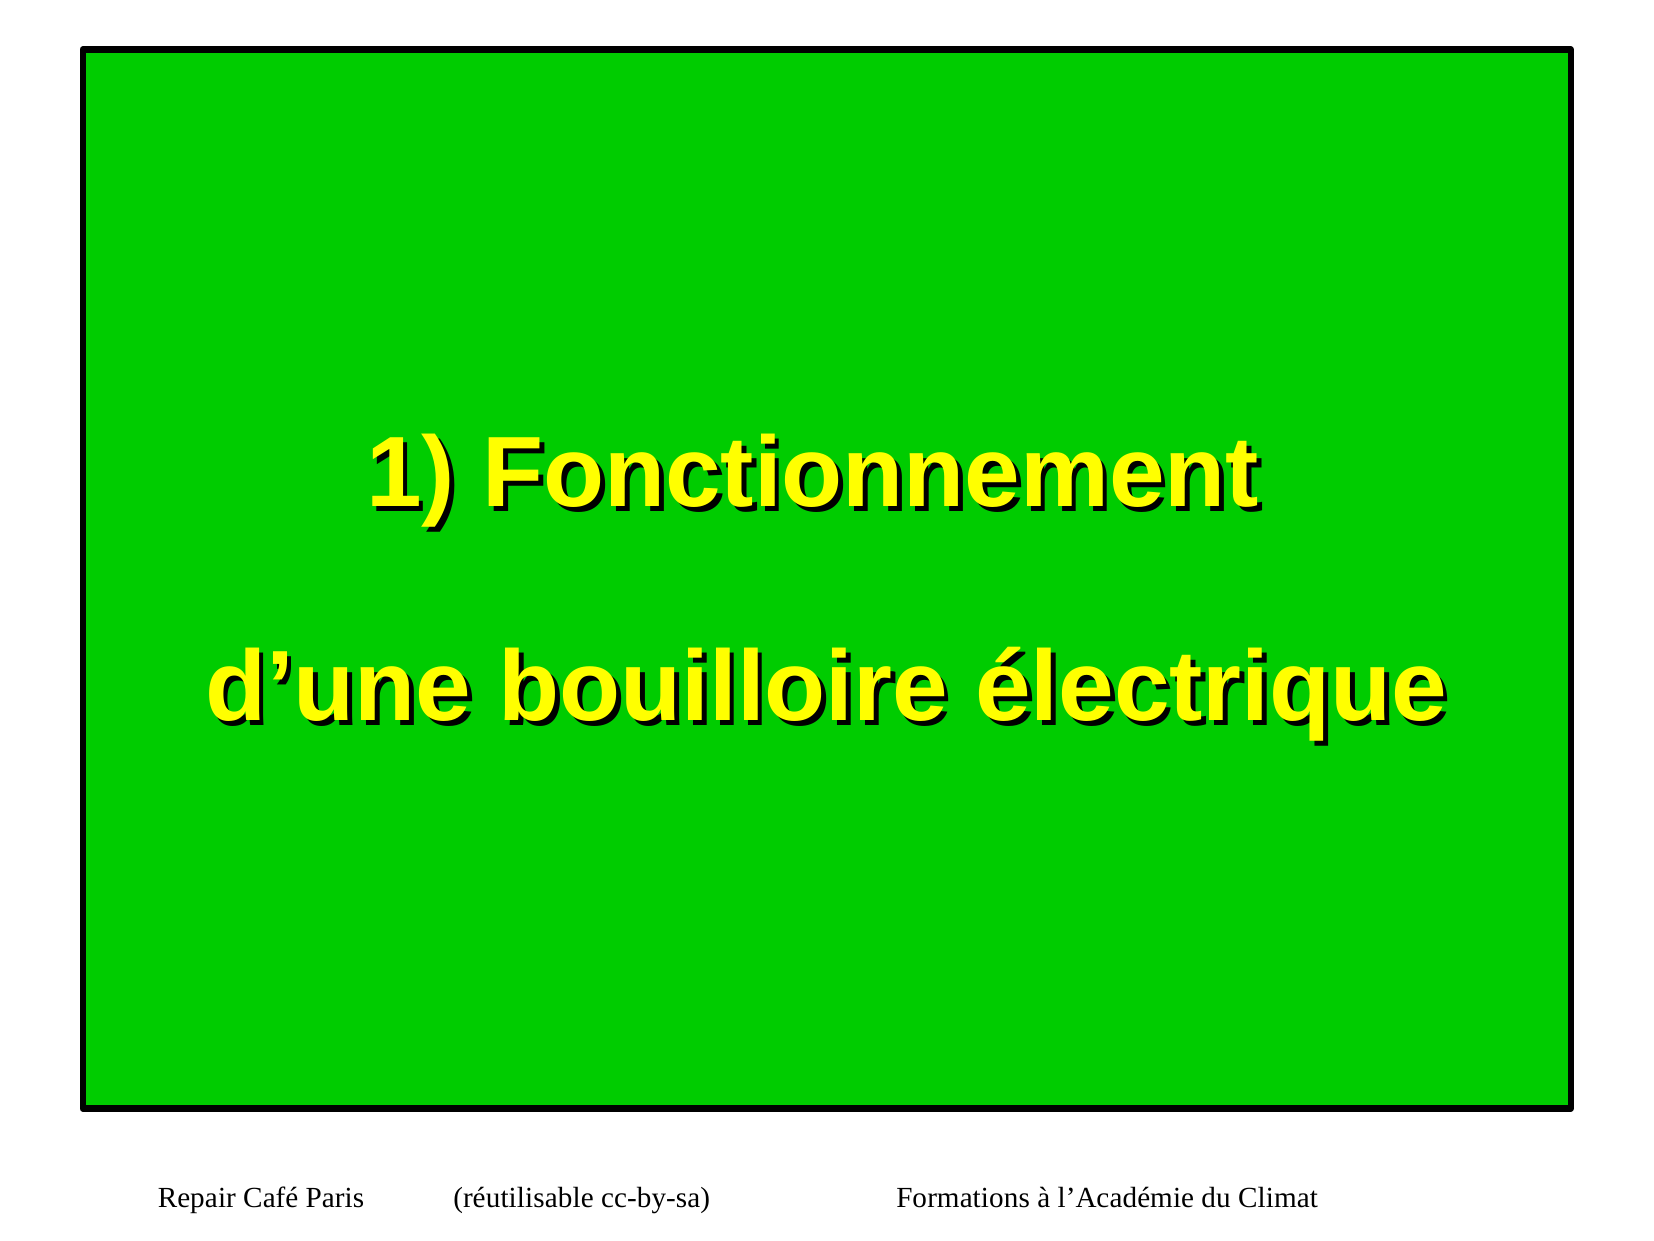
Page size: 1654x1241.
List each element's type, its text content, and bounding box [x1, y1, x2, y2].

subtitle 1) Fonctionnement d’une bouilloire électrique [82, 49, 1571, 1109]
